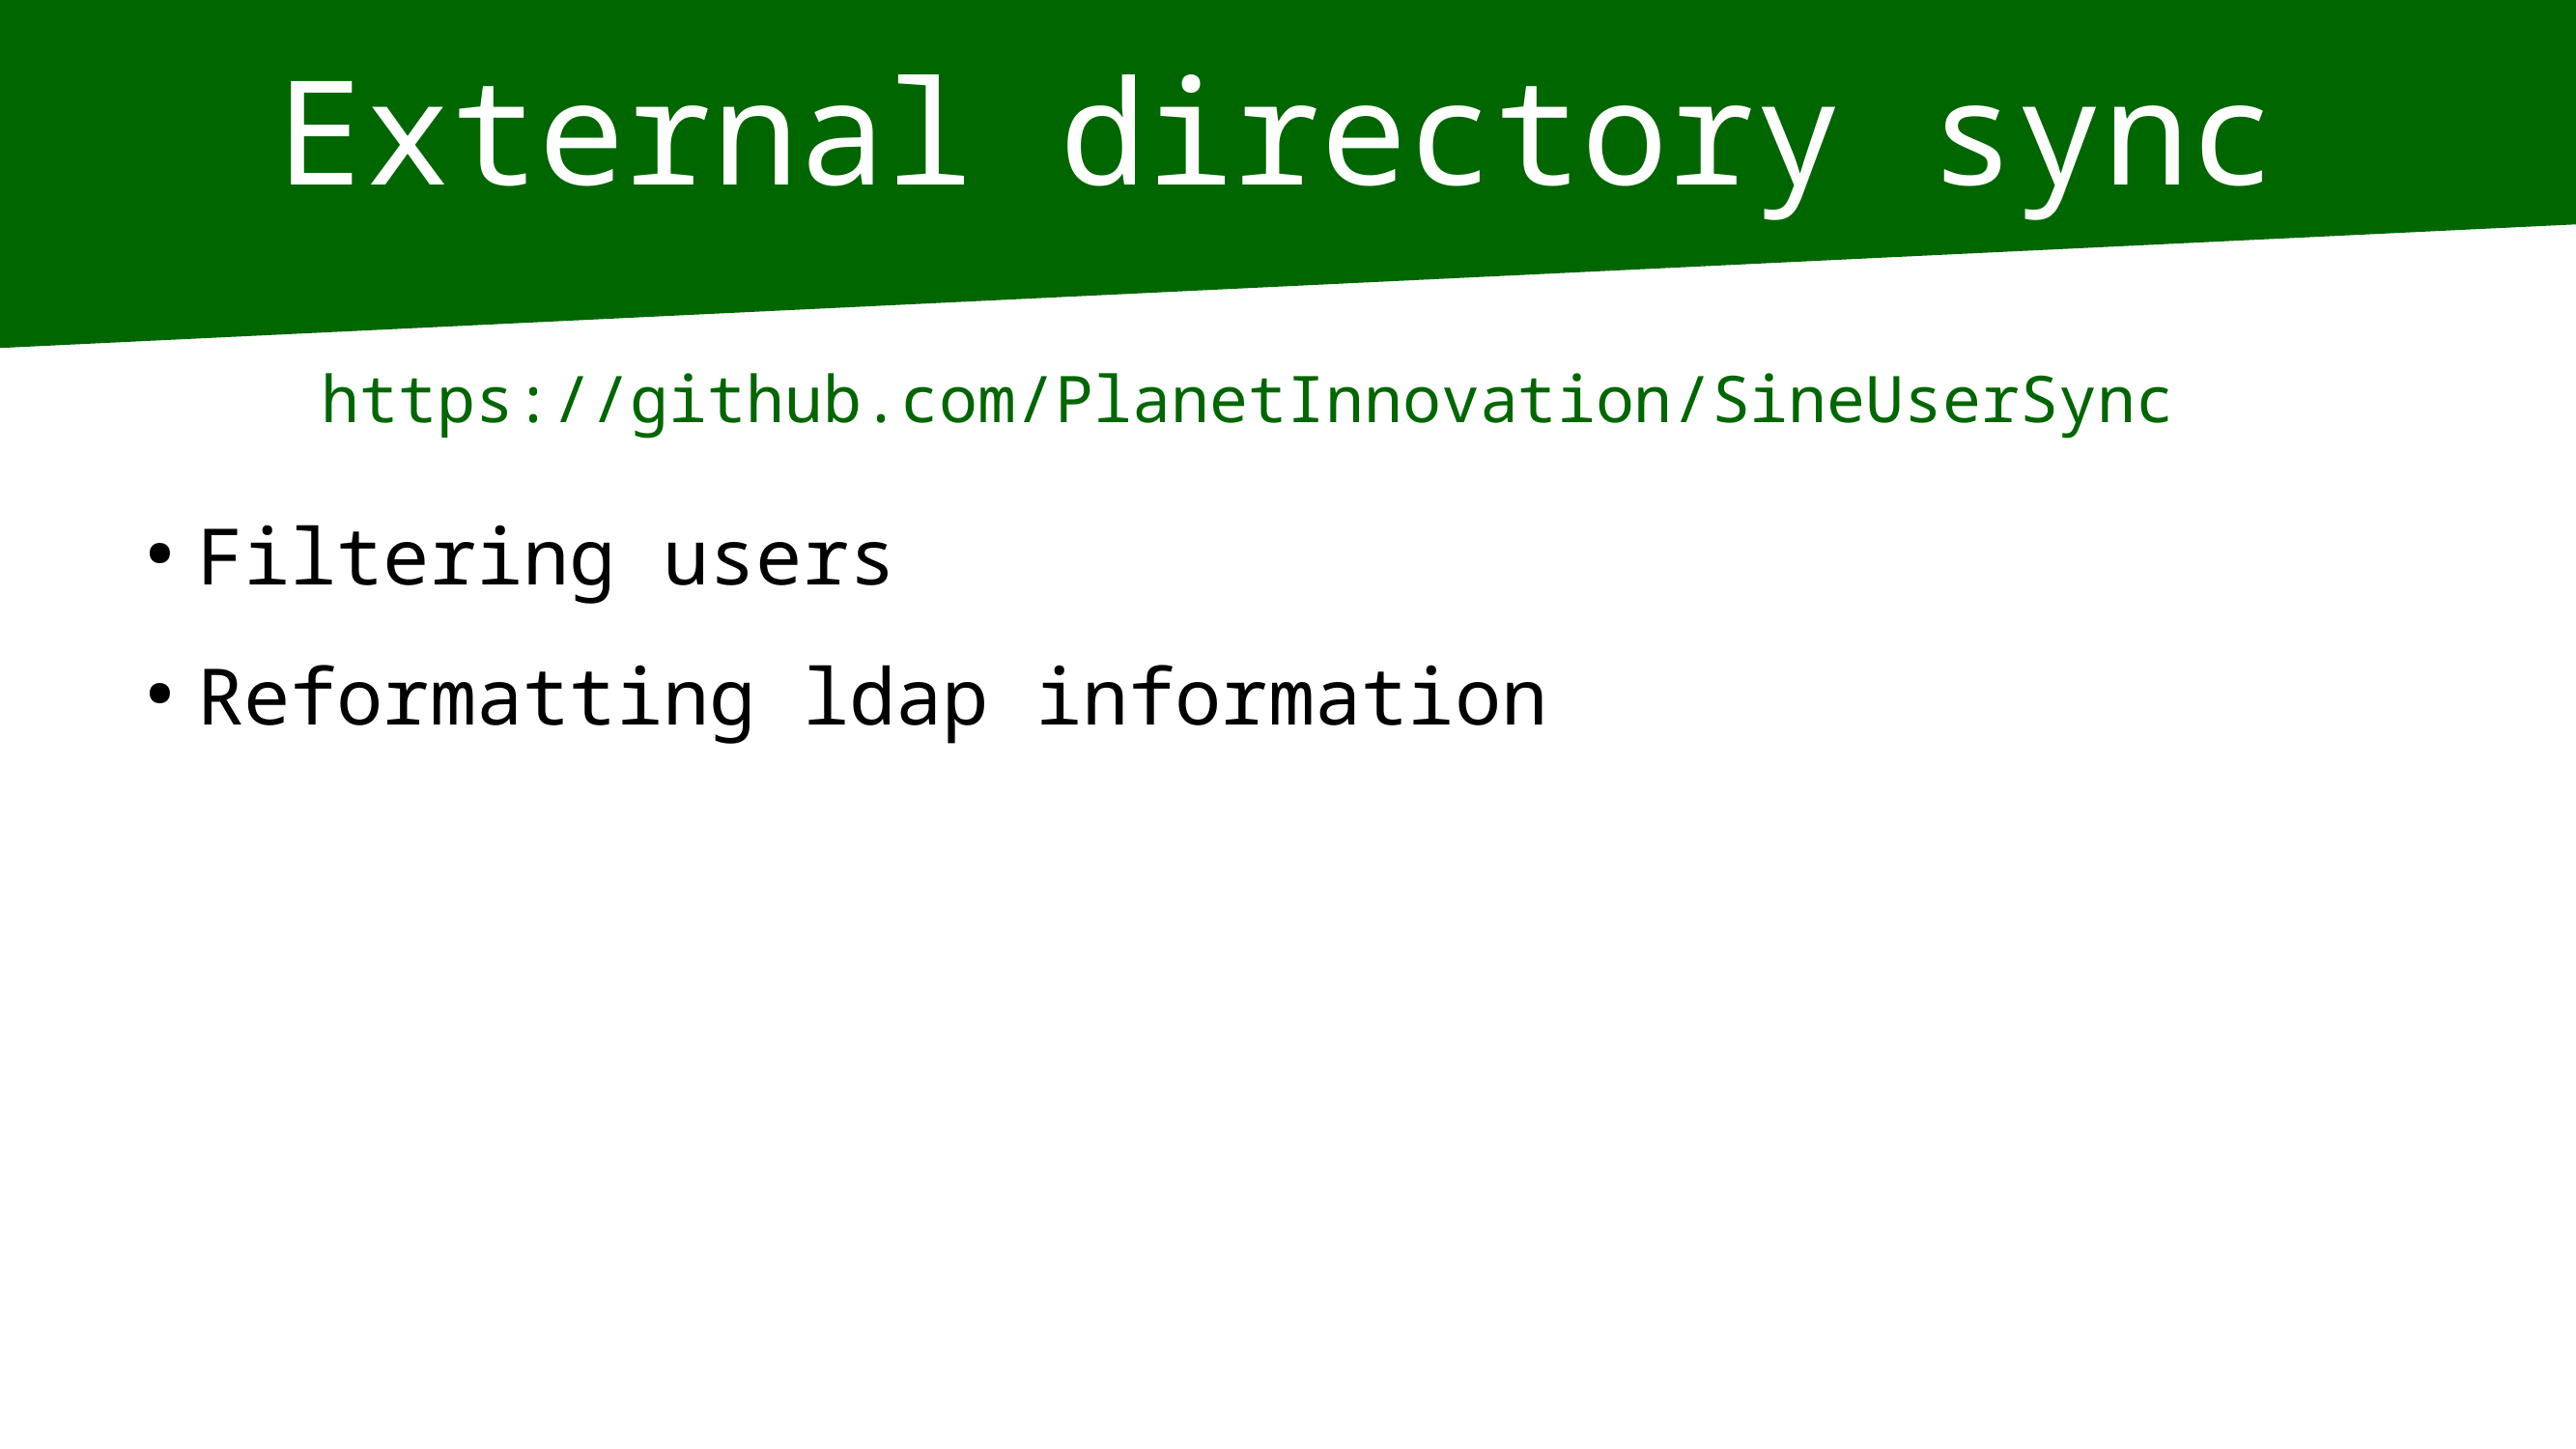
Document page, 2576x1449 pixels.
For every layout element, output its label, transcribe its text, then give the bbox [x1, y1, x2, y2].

text_box [0, 0, 2576, 226]
text_box [0, 252, 1998, 346]
text_box https://github.com/PlanetInnovation/SineUserSync [0, 346, 2576, 457]
list Filtering users Reformatting ldap information [128, 501, 2448, 1335]
text_box External directory sync [0, 22, 2556, 252]
